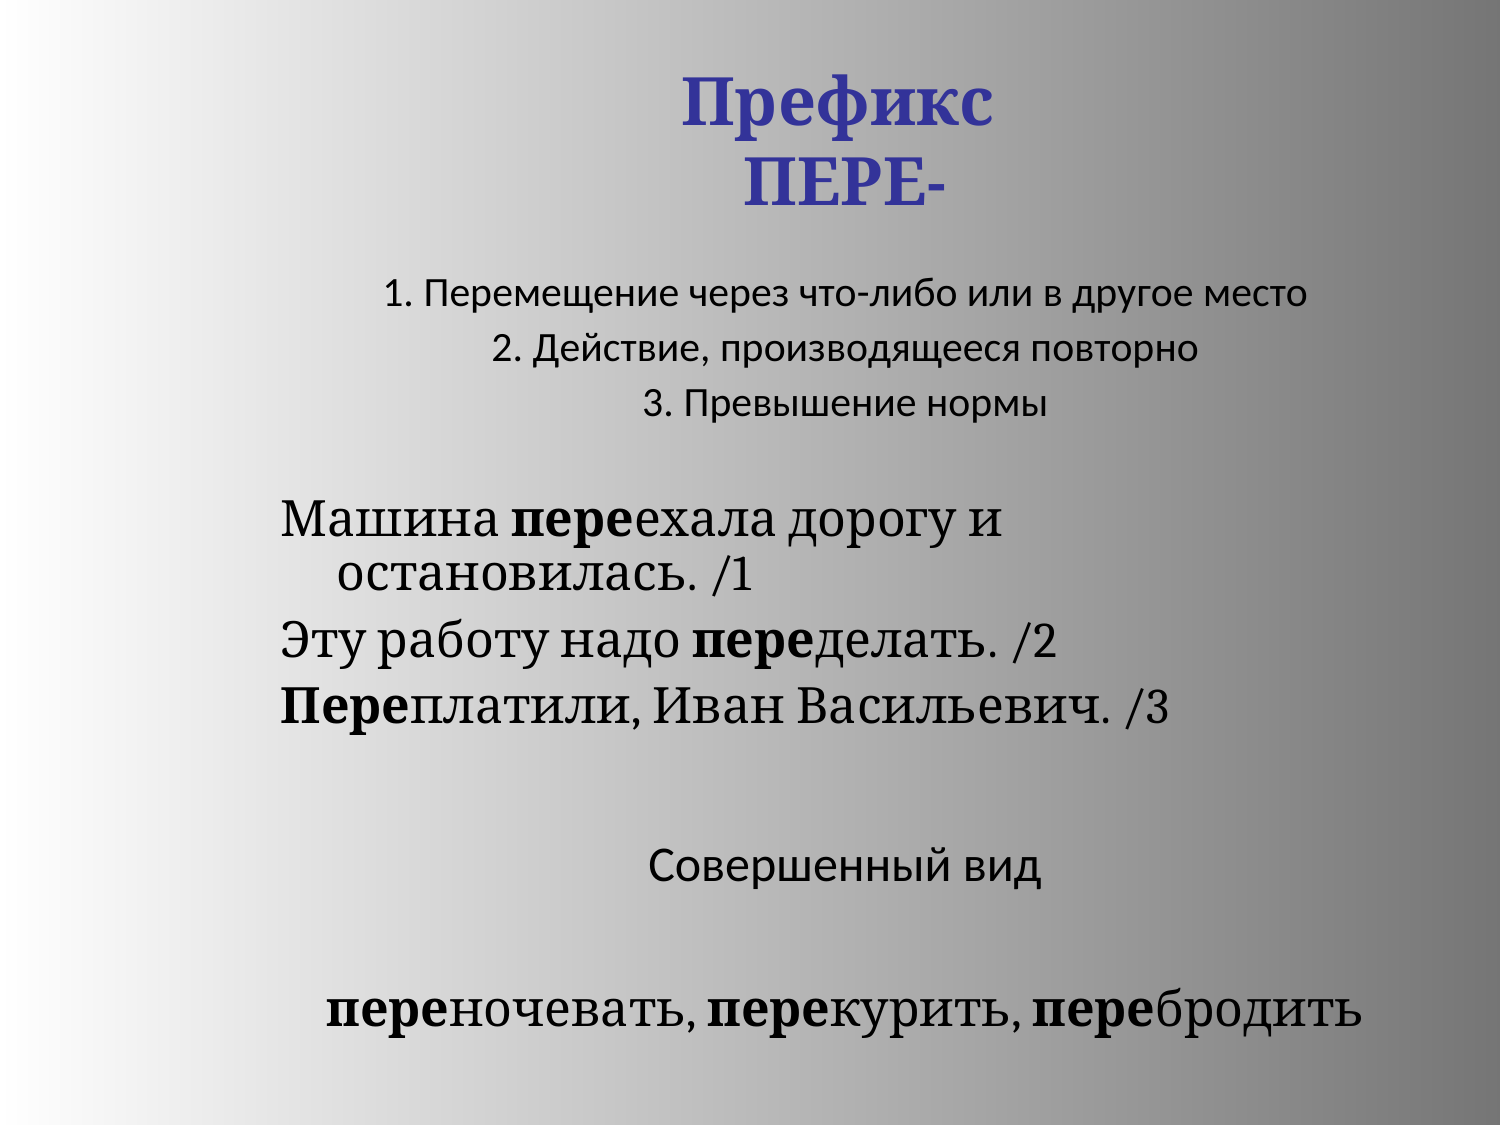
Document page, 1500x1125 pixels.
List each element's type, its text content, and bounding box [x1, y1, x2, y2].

text_box Совершенный вид переночевать, перекурить, перебродить [265, 751, 1426, 1052]
list 1. Перемещение через что-либо или в другое место 2. Действие, производящееся повторно 3. Превышение нормы Машина переехала дорогу и остановилась. /1 Эту работу надо переделать. /2 Переплатили, Иван Васильевич. /3 [265, 262, 1426, 751]
title Префикс ПЕРЕ- [265, 45, 1426, 233]
